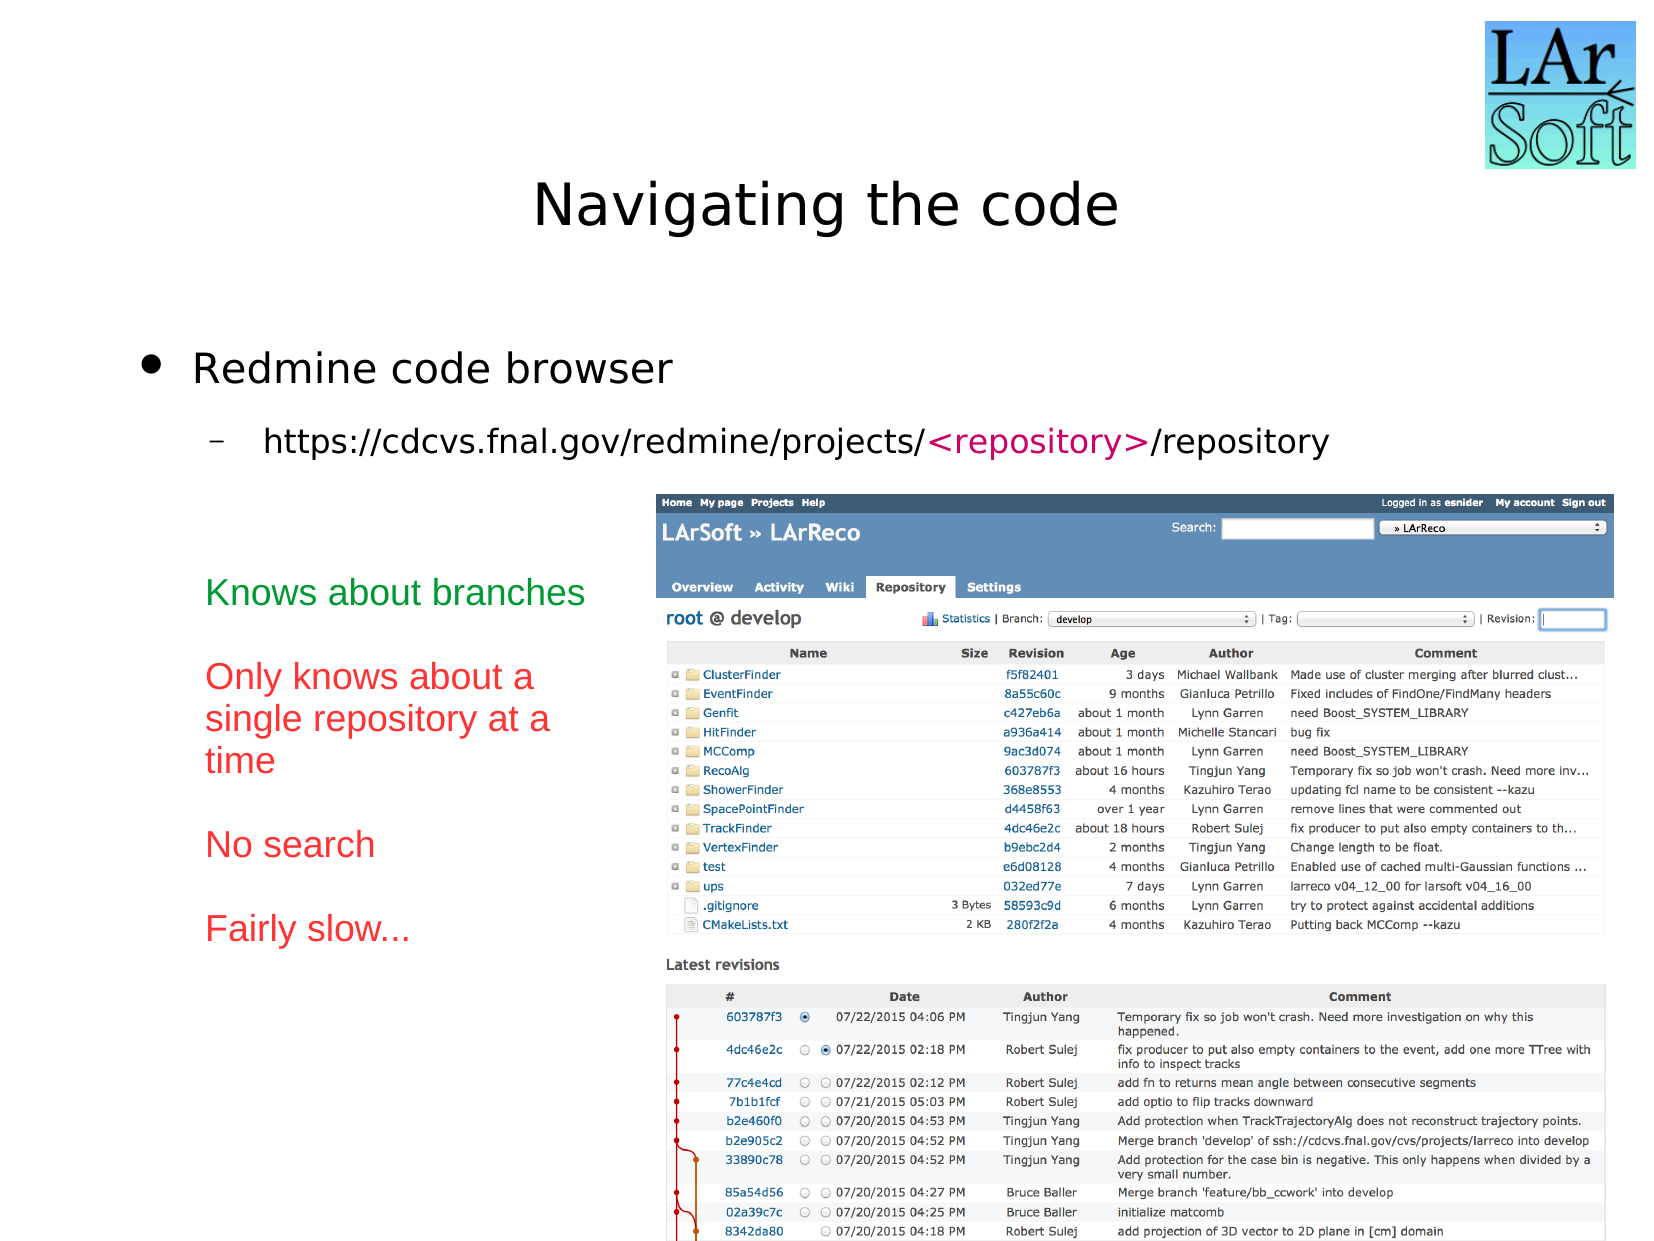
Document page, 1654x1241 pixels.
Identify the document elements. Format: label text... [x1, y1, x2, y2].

text_box Knows about branches Only knows about a single repository at a time No search Fairly slow... [190, 564, 602, 1042]
title Navigating the code [121, 102, 1533, 310]
picture [1485, 21, 1636, 169]
picture [656, 494, 1614, 1241]
list Redmine code browser https://cdcvs.fnal.gov/redmine/projects/<repository>/repository [121, 344, 1533, 1127]
